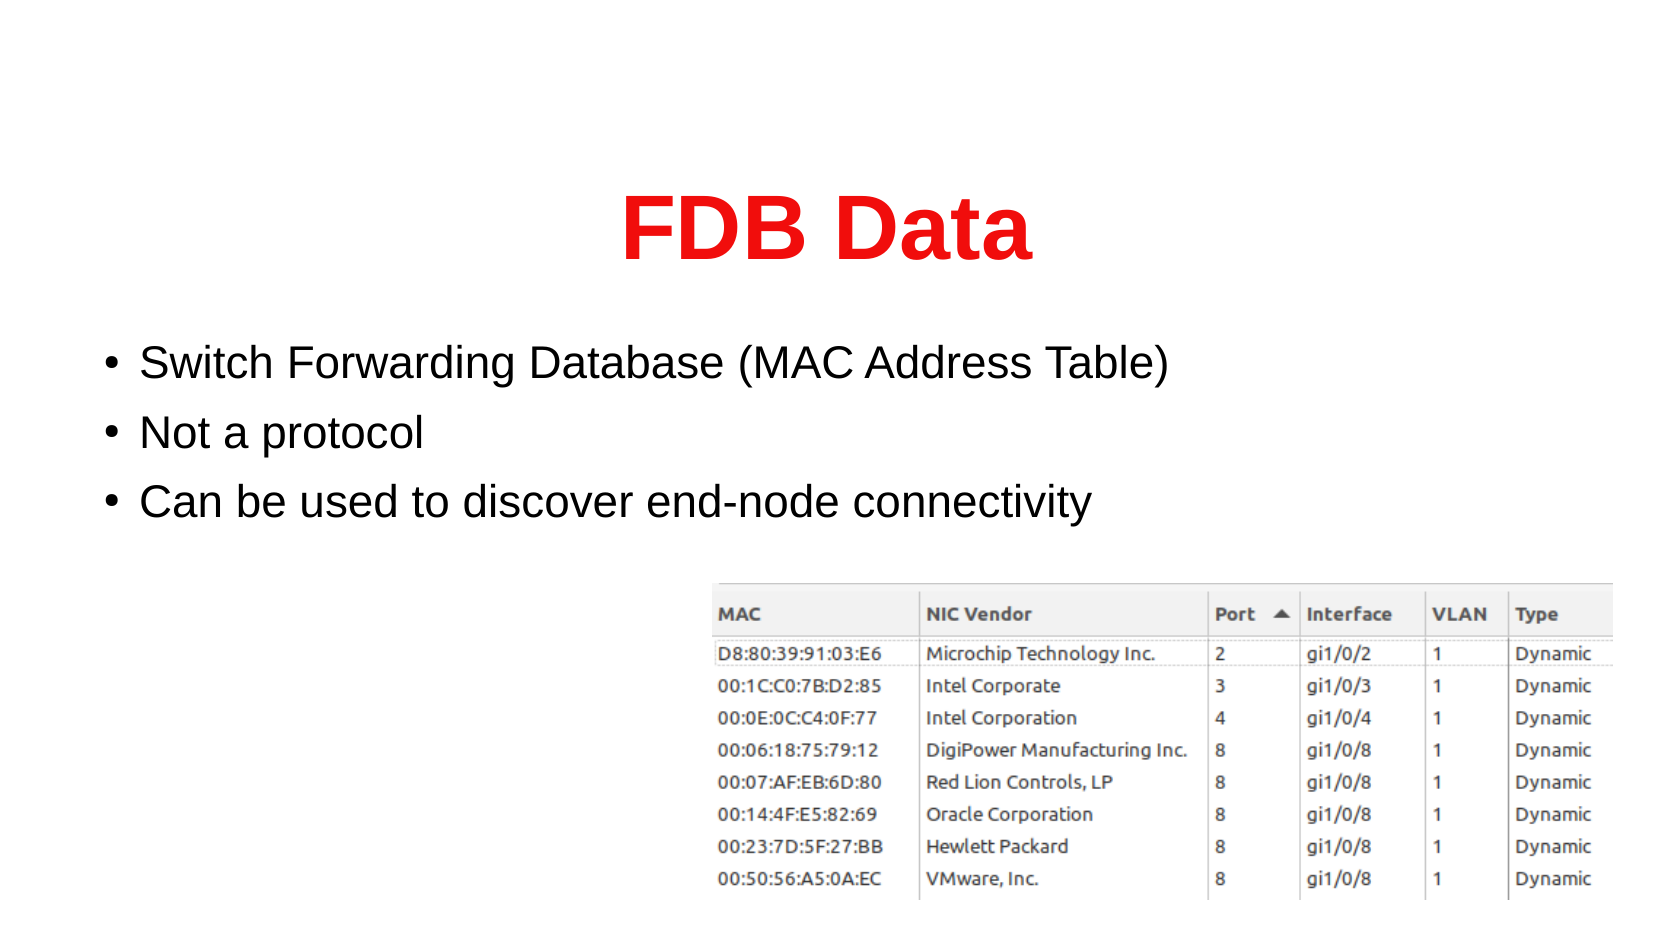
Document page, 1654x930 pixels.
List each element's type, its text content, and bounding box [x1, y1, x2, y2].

title FDB Data [82, 150, 1571, 306]
subtitle Switch Forwarding Database (MAC Address Table) Not a protocol Can be used to discover end-node connectivity [82, 337, 1571, 528]
picture [712, 583, 1613, 901]
